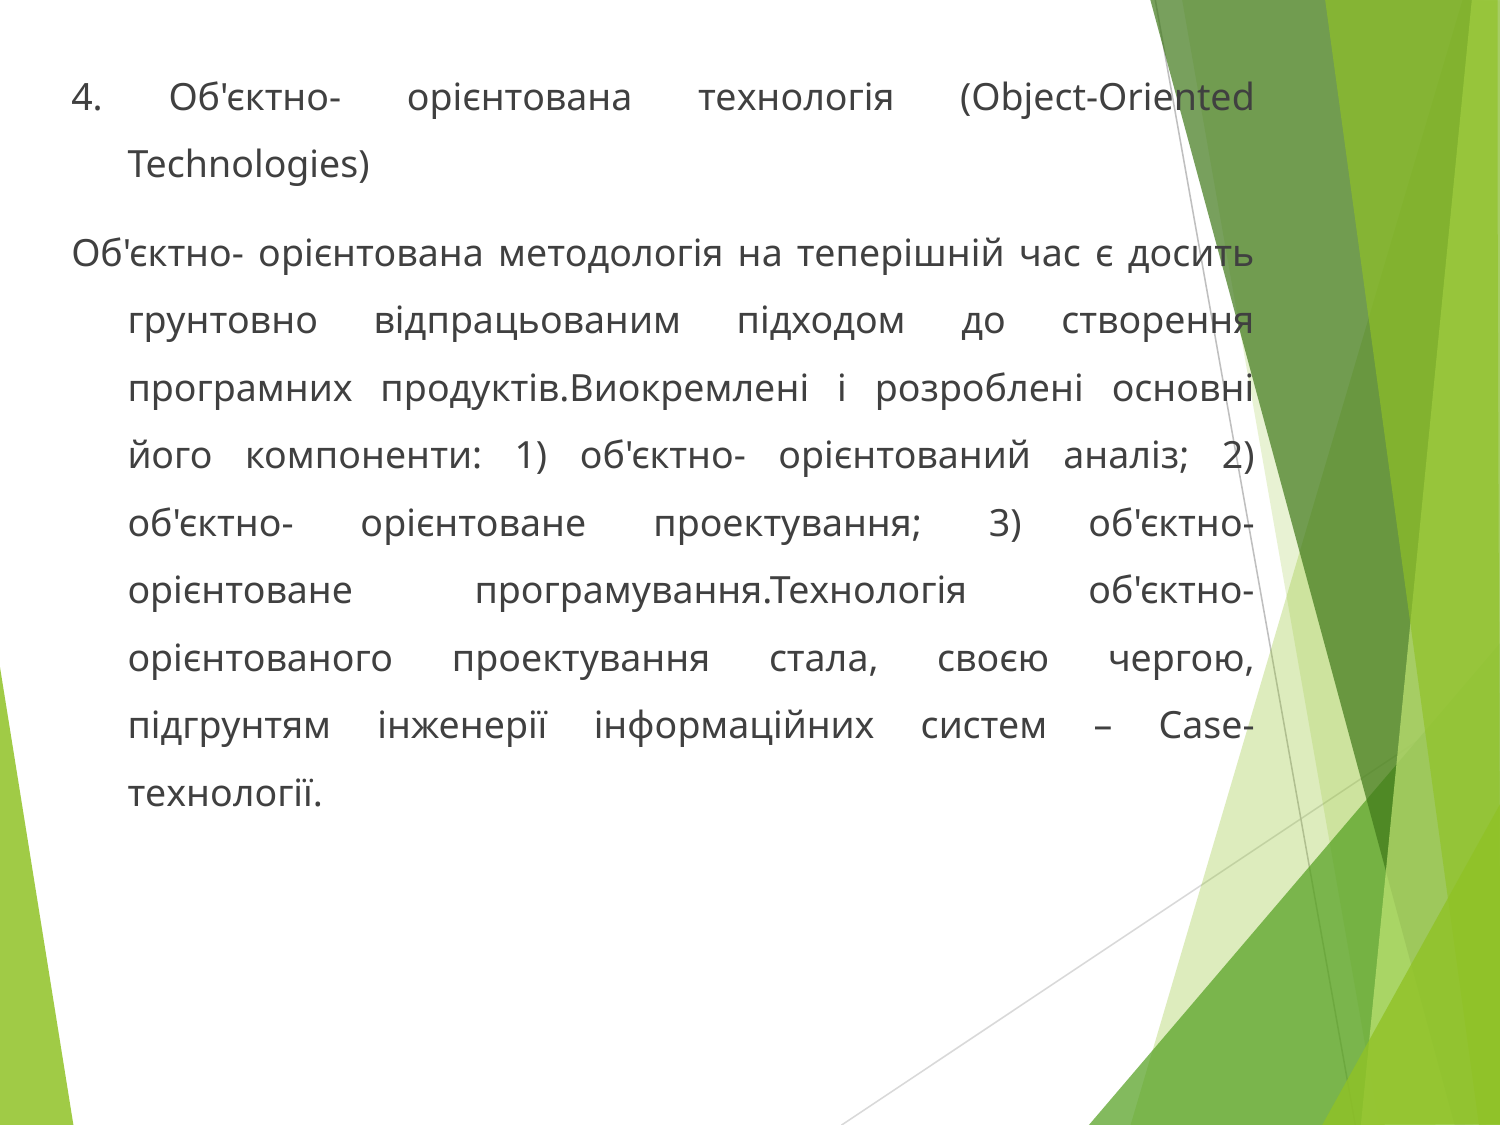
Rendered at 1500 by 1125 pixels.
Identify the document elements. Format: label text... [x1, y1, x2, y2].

list 4. Об'єктно- орієнтована технологія (Object-Oriented Technologies) Об'єктно- орієнтована методологія на теперішній час є досить грунтовно відпрацьованим підходом до створення програмних продуктів.Виокремлені і розроблені основні його компоненти: 1) об'єктно- орієнтований аналіз; 2) об'єктно- орієнтоване проектування; 3) об'єктно- орієнтоване програмування.Технологія об'єктно- орієнтованого проектування стала, своєю чергою, підгрунтям інженерії інформаційних систем – Casе- тeхнології. [0, 42, 1271, 1005]
